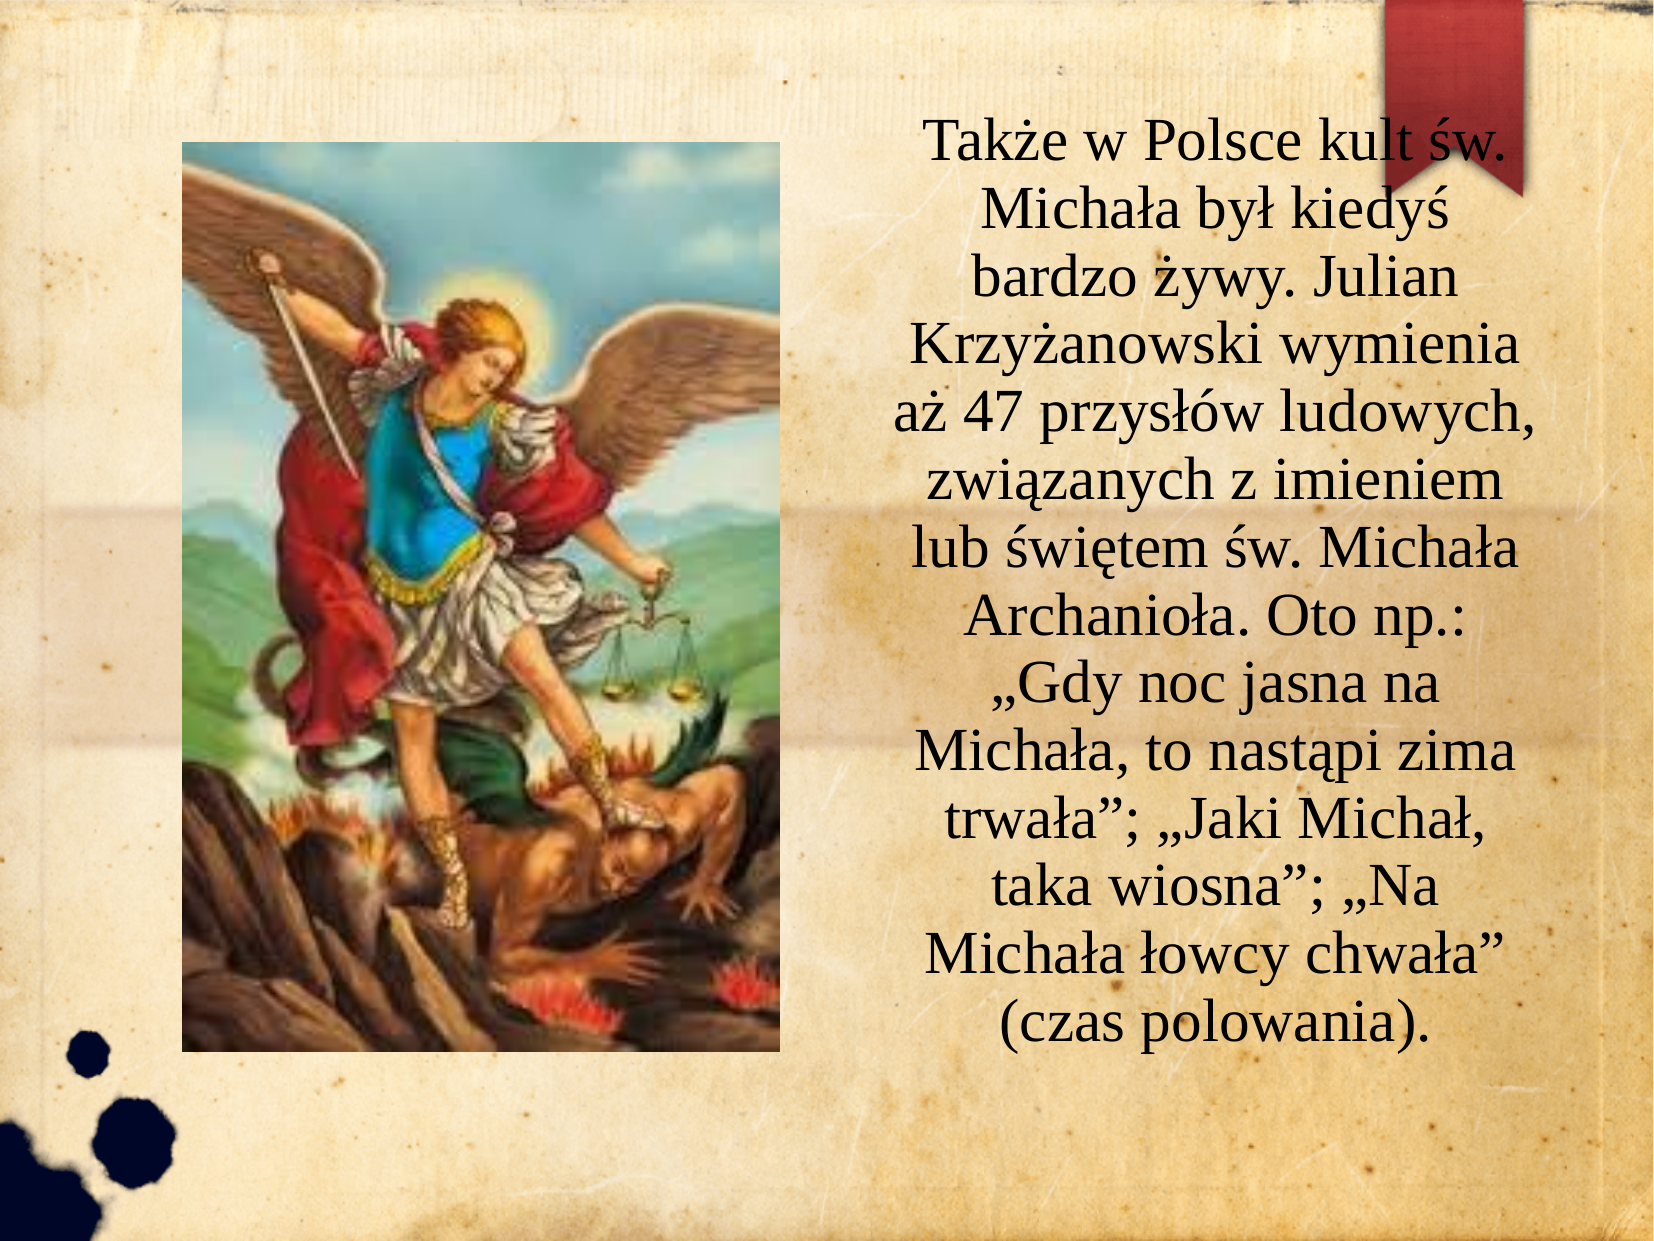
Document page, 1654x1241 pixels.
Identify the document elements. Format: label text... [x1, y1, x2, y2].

picture [0, 0, 1654, 1241]
list Także w Polsce kult św. Michała był kiedyś bardzo żywy. Julian Krzyżanowski wymienia aż 47 przysłów ludowych, związanych z imieniem lub świętem św. Michała Archanioła. Oto np.: „Gdy noc jasna na Michała, to nastąpi zima trwała”; „Jaki Michał, taka wiosna”; „Na Michała łowcy chwała” (czas polowania). [828, 106, 1539, 1111]
